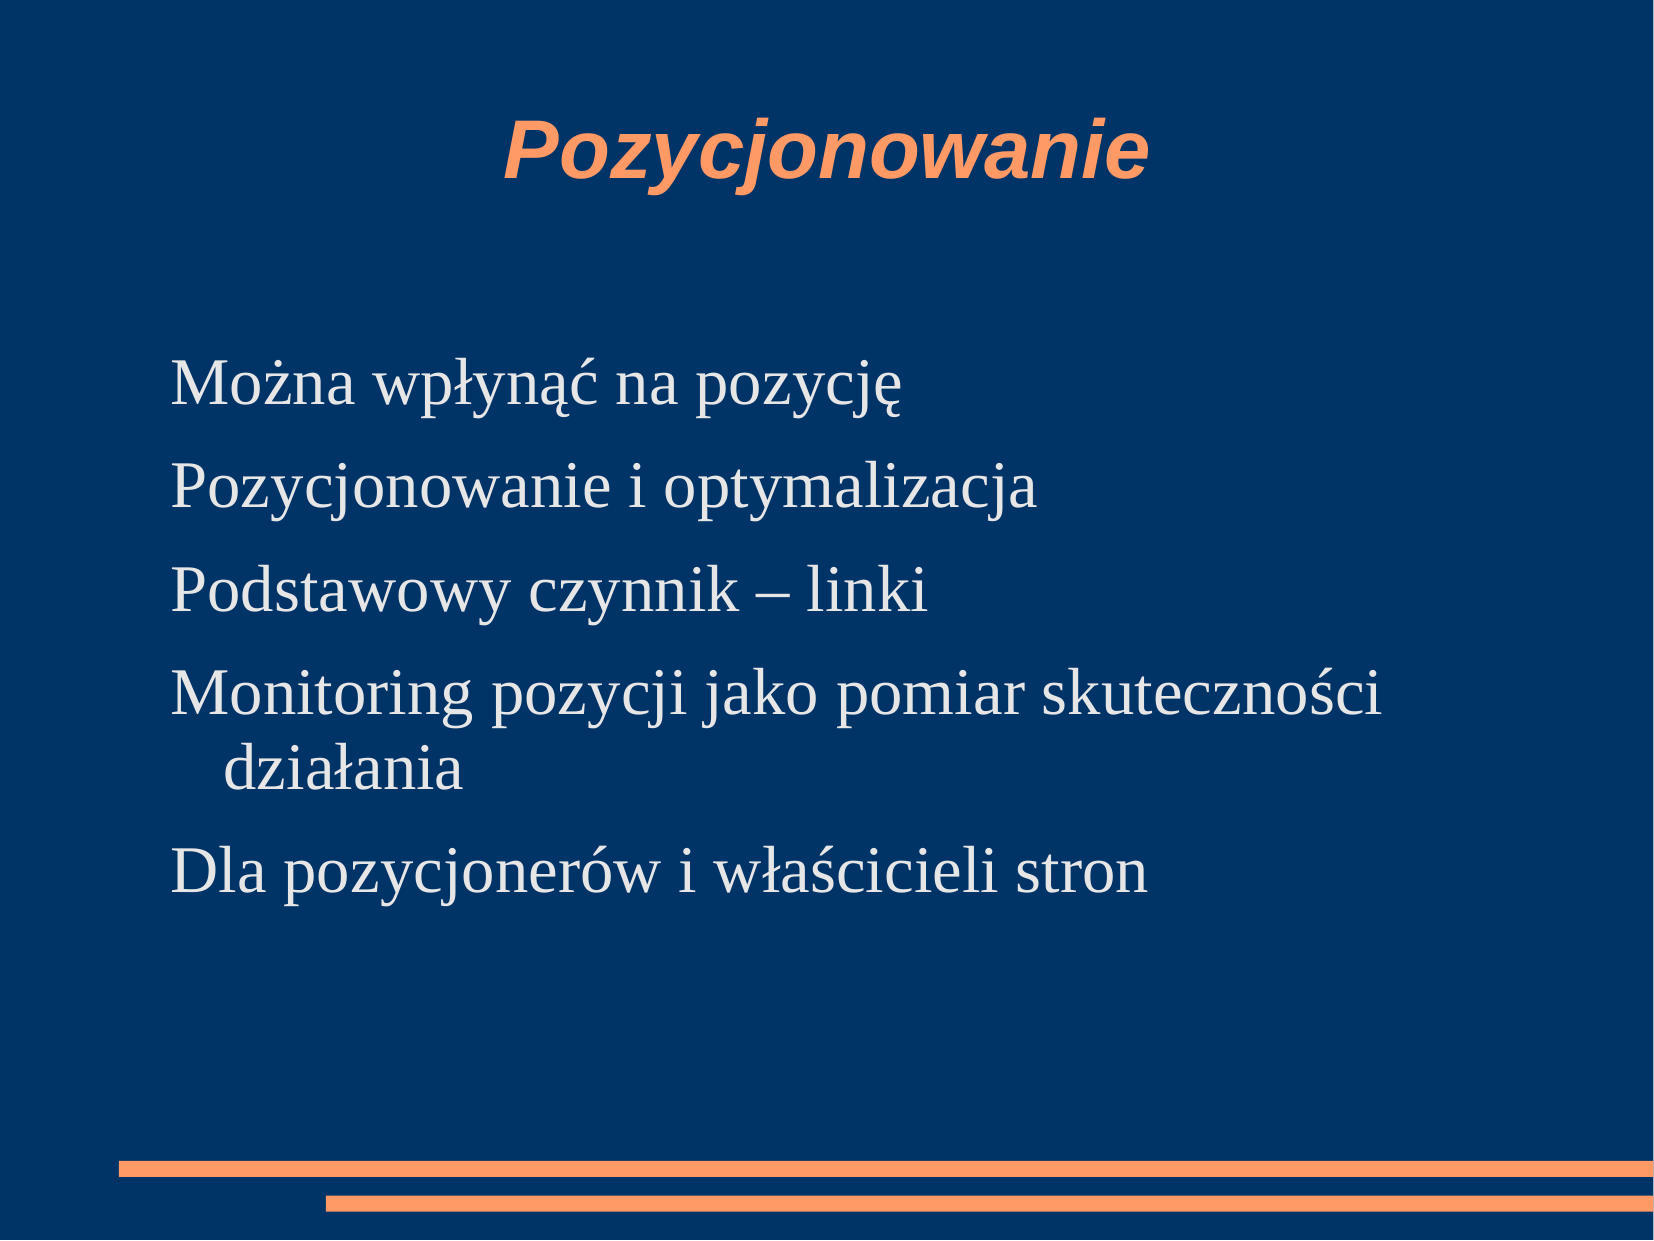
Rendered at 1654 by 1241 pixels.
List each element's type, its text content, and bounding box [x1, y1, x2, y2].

list Można wpłynąć na pozycję Pozycjonowanie i optymalizacja Podstawowy czynnik – linki Monitoring pozycji jako pomiar skuteczności działania Dla pozycjonerów i właścicieli stron [152, 344, 1534, 1127]
title Pozycjonowanie [121, 46, 1534, 254]
